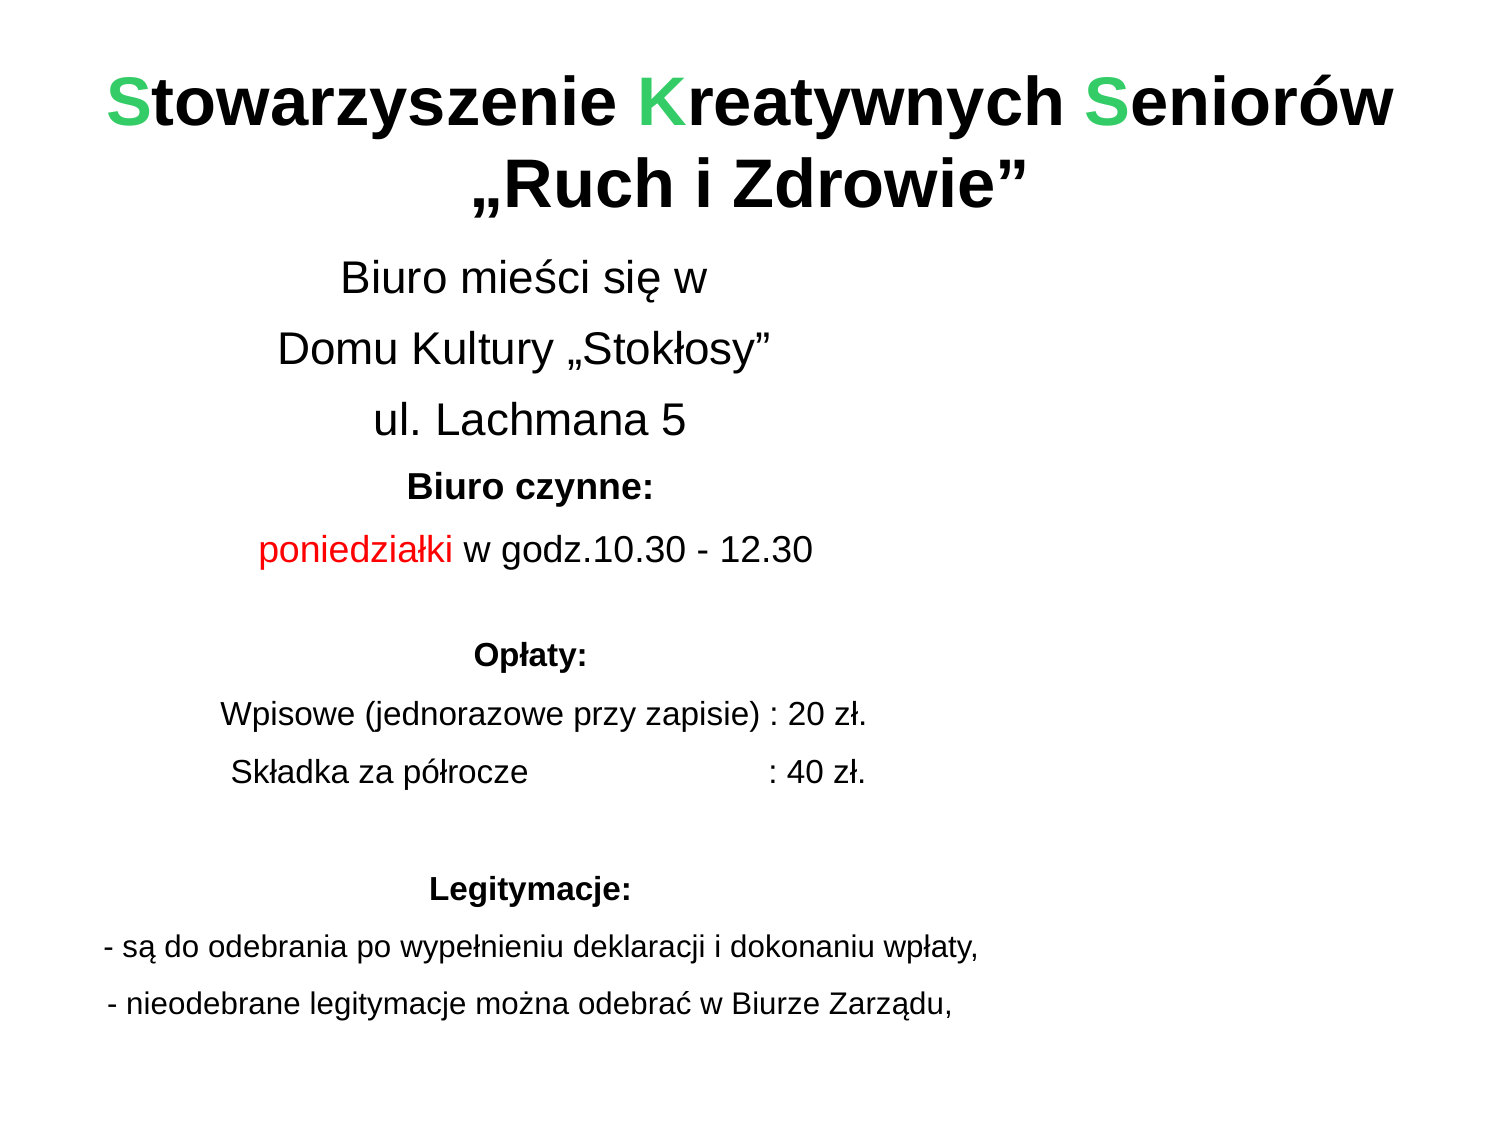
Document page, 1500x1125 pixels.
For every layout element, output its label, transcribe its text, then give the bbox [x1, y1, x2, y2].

title Stowarzyszenie Kreatywnych Seniorów „Ruch i Zdrowie” [75, 44, 1425, 233]
subtitle Biuro mieści się w Domu Kultury „Stokłosy” ul. Lachmana 5 Biuro czynne: poniedziałki w godz.10.30 - 12.30 Opłaty: Wpisowe (jednorazowe przy zapisie) : 20 zł. Składka za półrocze : 40 zł. Legitymacje: - są do odebrania po wypełnieniu deklaracji i dokonaniu wpłaty, - nieodebrane legitymacje można odebrać w Biurze Zarządu, [80, 258, 1401, 1055]
